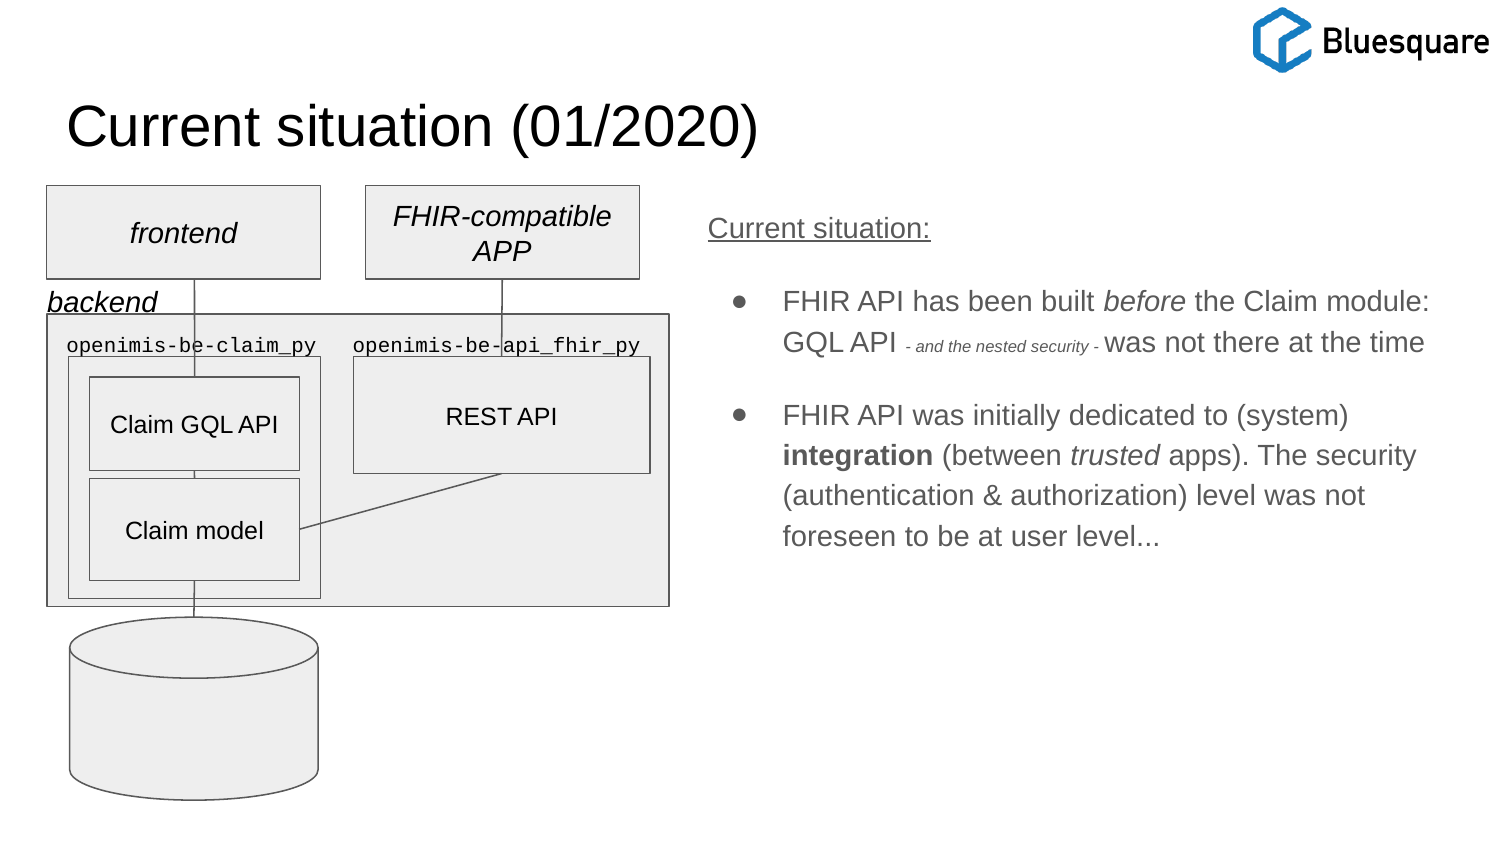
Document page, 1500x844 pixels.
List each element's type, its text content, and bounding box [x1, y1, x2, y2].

text_box [46, 325, 193, 607]
text_box [196, 358, 493, 527]
text_box openimis-be-claim_py [51, 325, 193, 359]
text_box openimis-be-claim_py [196, 317, 348, 359]
title Current situation (01/2020) [51, 72, 1449, 167]
text_box frontend [46, 185, 321, 280]
text_box Claim GQL API [89, 376, 300, 471]
text_box openimis-be-api_fhir_py [337, 316, 669, 358]
picture [1253, 7, 1489, 73]
text_box [195, 358, 669, 607]
text_box Claim model [89, 478, 300, 581]
text_box [242, 313, 501, 317]
text_box backend [32, 268, 242, 325]
text_box [69, 617, 319, 801]
text_box FHIR-compatible APP [365, 185, 640, 280]
text_box REST API [353, 358, 651, 474]
list Current situation: FHIR API has been built before the Claim module: GQL API - and the nested security - was not there at the time FHIR API was initially dedicated to (system) integration (between trusted apps). The security (authentication & authorization) level was not foreseen to be at user level... [692, 189, 1491, 750]
